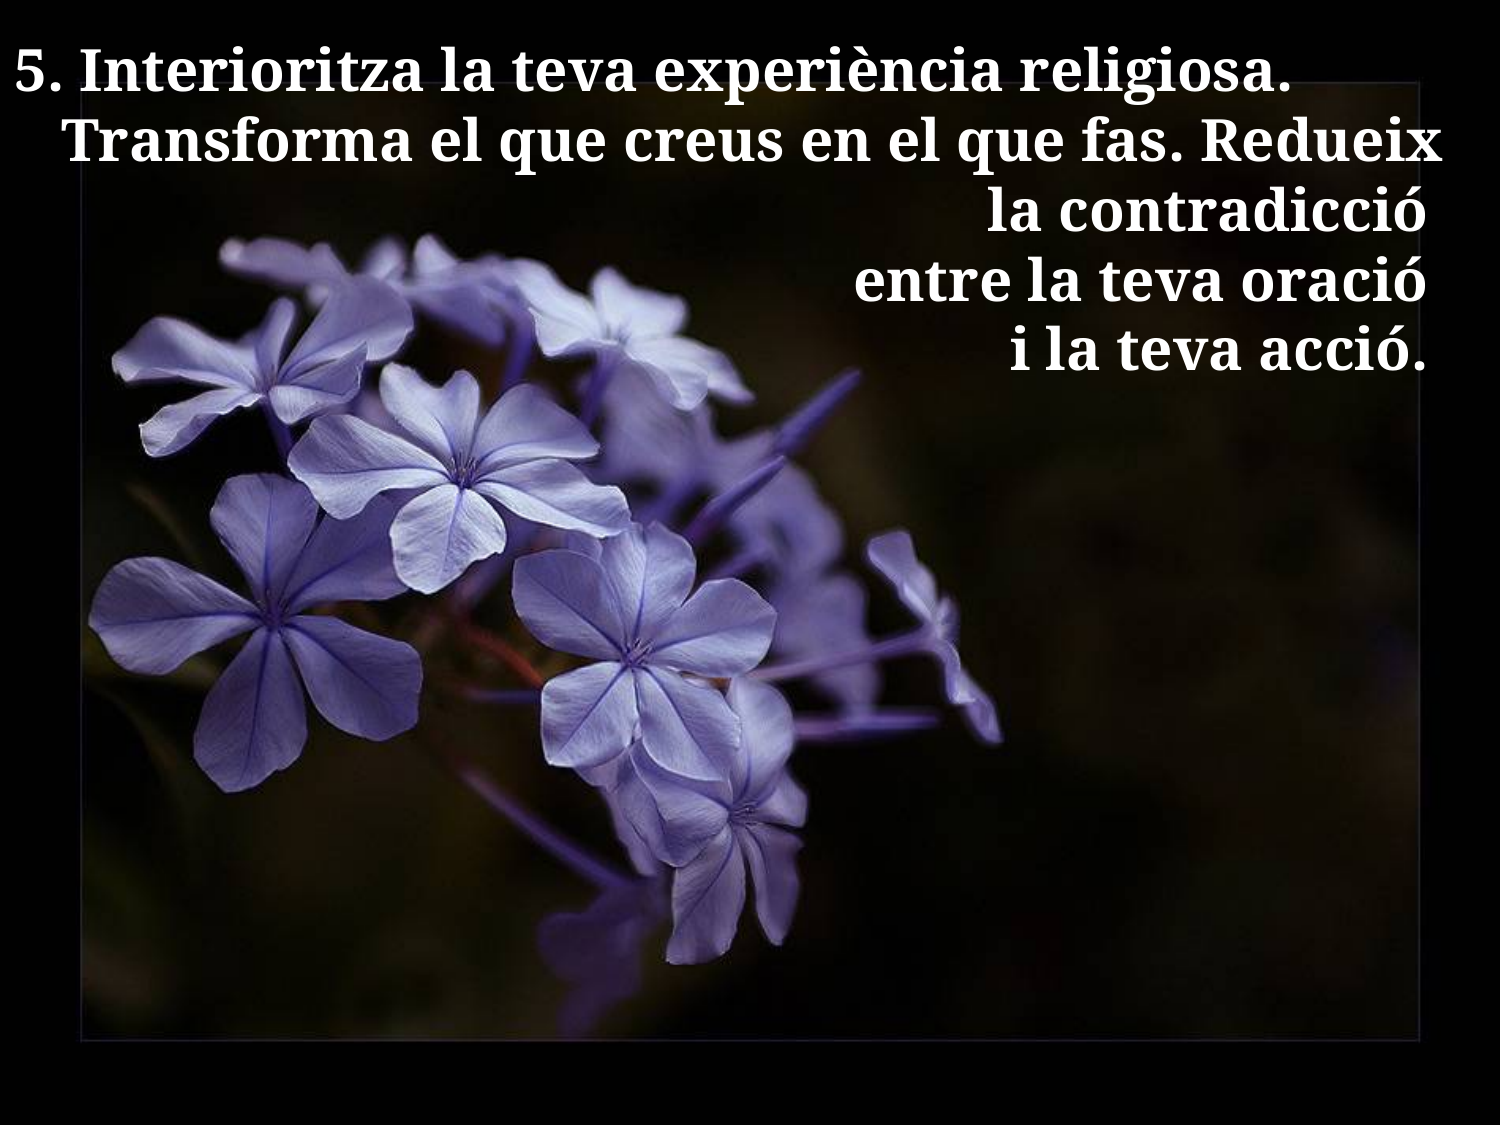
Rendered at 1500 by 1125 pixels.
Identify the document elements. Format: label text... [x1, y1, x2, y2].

picture [0, 0, 1500, 1125]
text_box 5. Interioritza la teva experiència religiosa. Transforma el que creus en el que fas. Redueix la contradicció entre la teva oració i la teva acció. [0, 24, 1459, 391]
